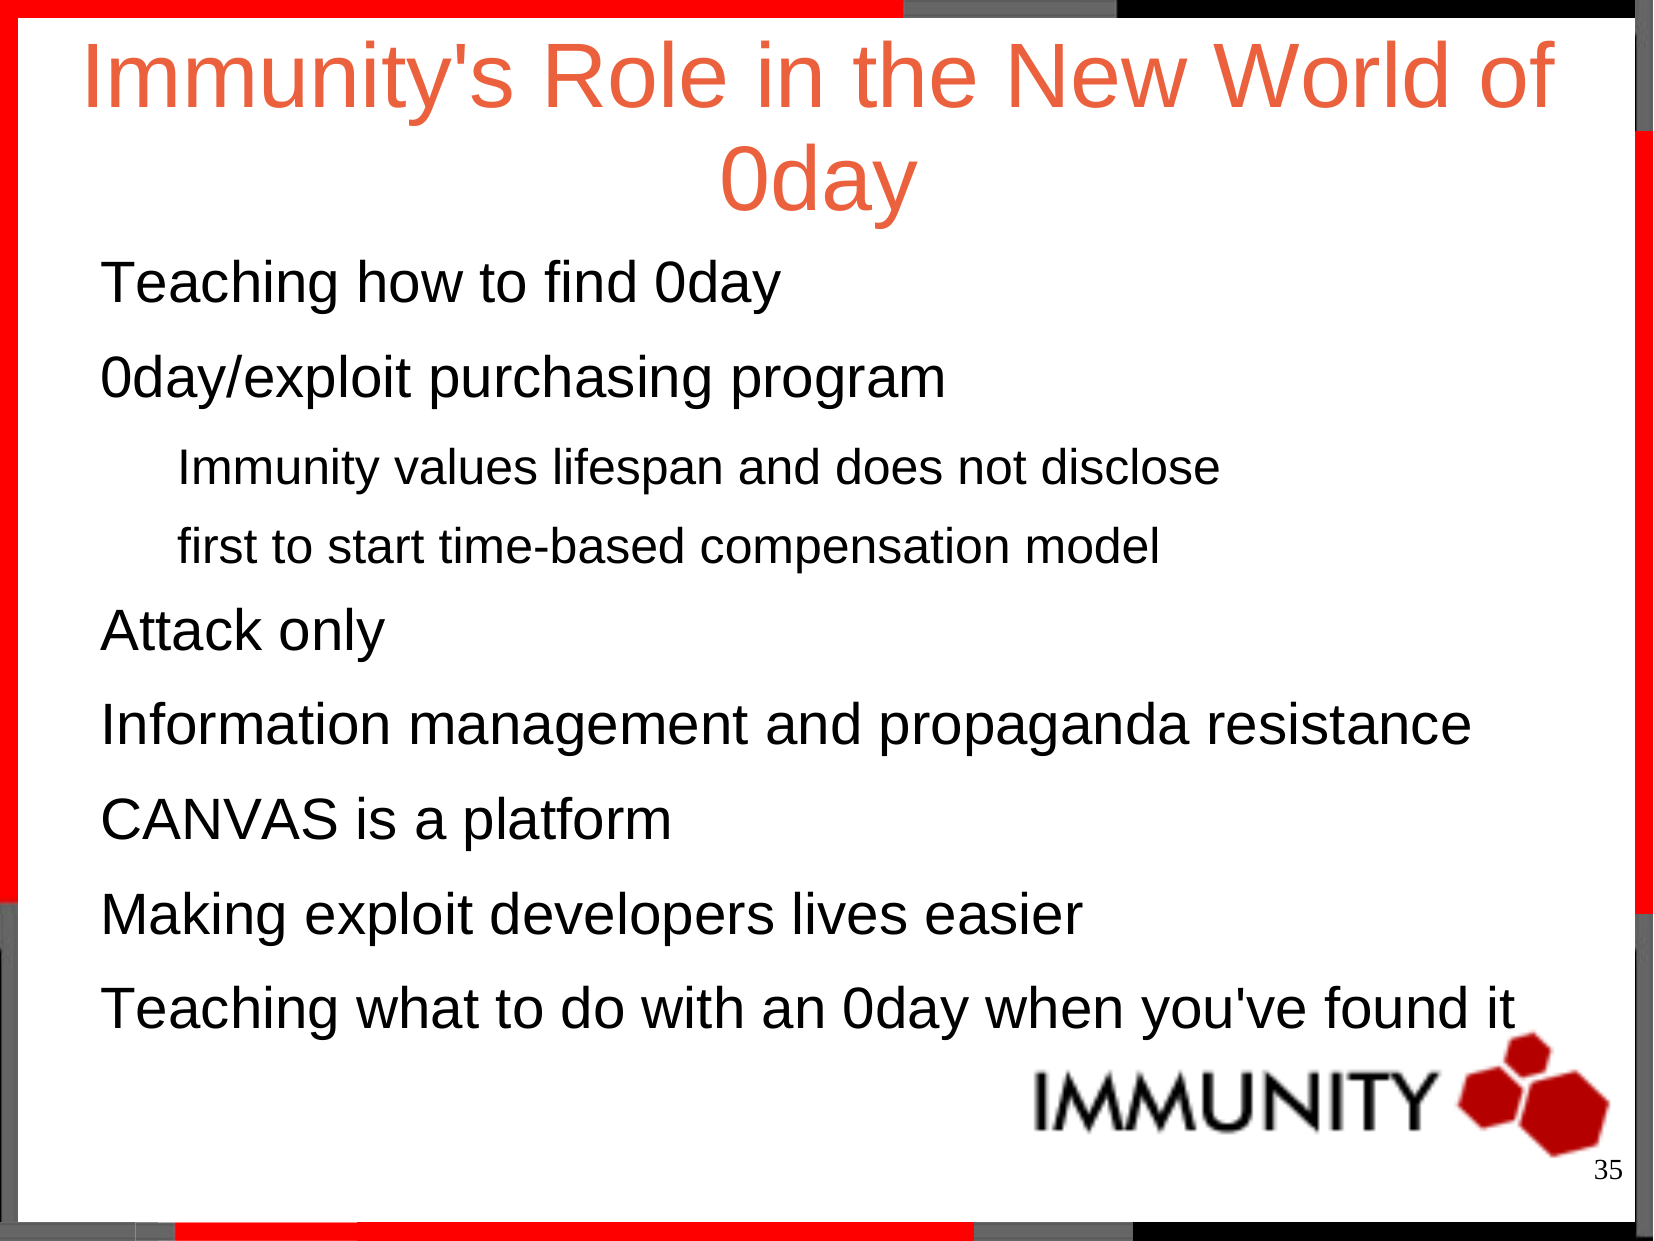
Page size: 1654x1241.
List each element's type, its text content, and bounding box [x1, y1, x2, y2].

title Immunity's Role in the New World of 0day [75, 23, 1563, 231]
list Teaching how to find 0day 0day/exploit purchasing program Immunity values lifespan and does not disclose first to start time-based compensation model Attack only Information management and propaganda resistance CANVAS is a platform Making exploit developers lives easier Teaching what to do with an 0day when you've found it [82, 249, 1571, 1116]
picture [0, 0, 1653, 1241]
